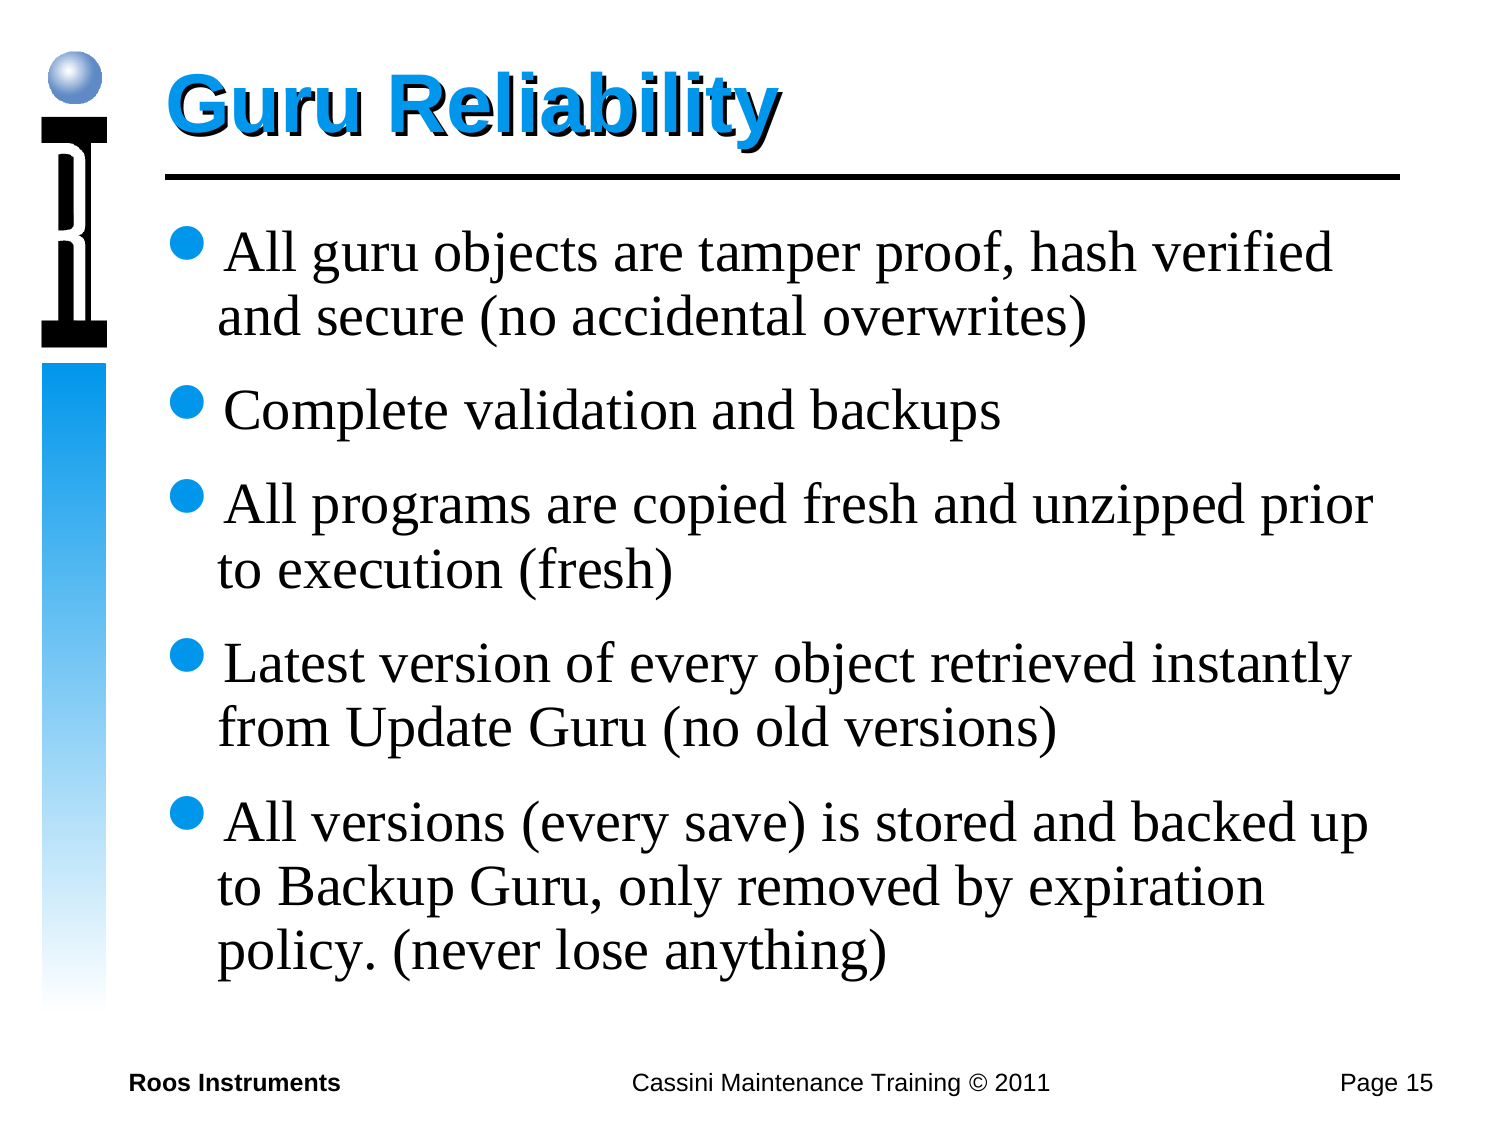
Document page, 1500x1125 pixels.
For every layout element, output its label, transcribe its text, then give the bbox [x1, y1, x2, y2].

list All guru objects are tamper proof, hash verified and secure (no accidental overwrites) Complete validation and backups All programs are copied fresh and unzipped prior to execution (fresh) Latest version of every object retrieved instantly from Update Guru (no old versions) All versions (every save) is stored and backed up to Backup Guru, only removed by expiration policy. (never lose anything) [165, 218, 1408, 1012]
title Guru Reliability [165, 45, 1411, 150]
